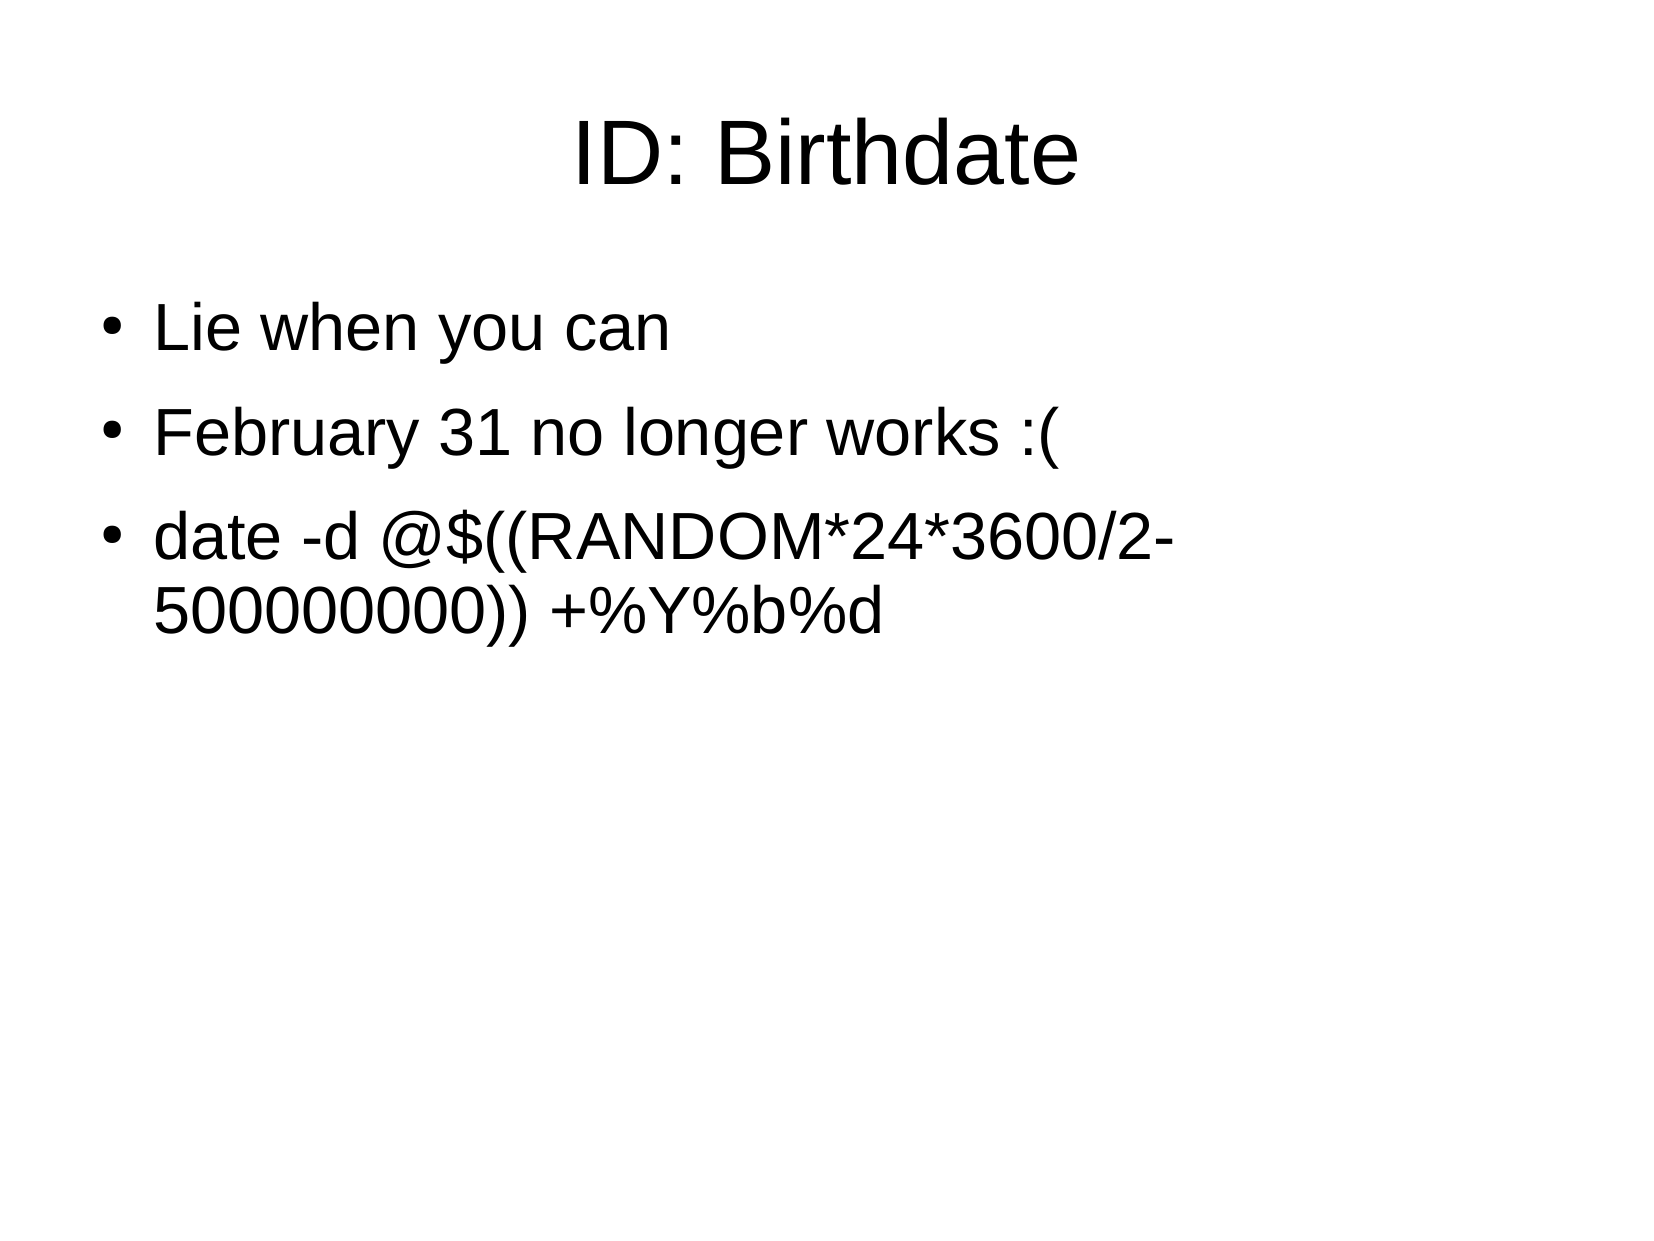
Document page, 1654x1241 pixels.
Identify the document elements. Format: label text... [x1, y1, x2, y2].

title ID: Birthdate [82, 49, 1571, 257]
list Lie when you can February 31 no longer works :( date -d @$((RANDOM*24*3600/2-500000000)) +%Y%b%d [82, 290, 1538, 1010]
